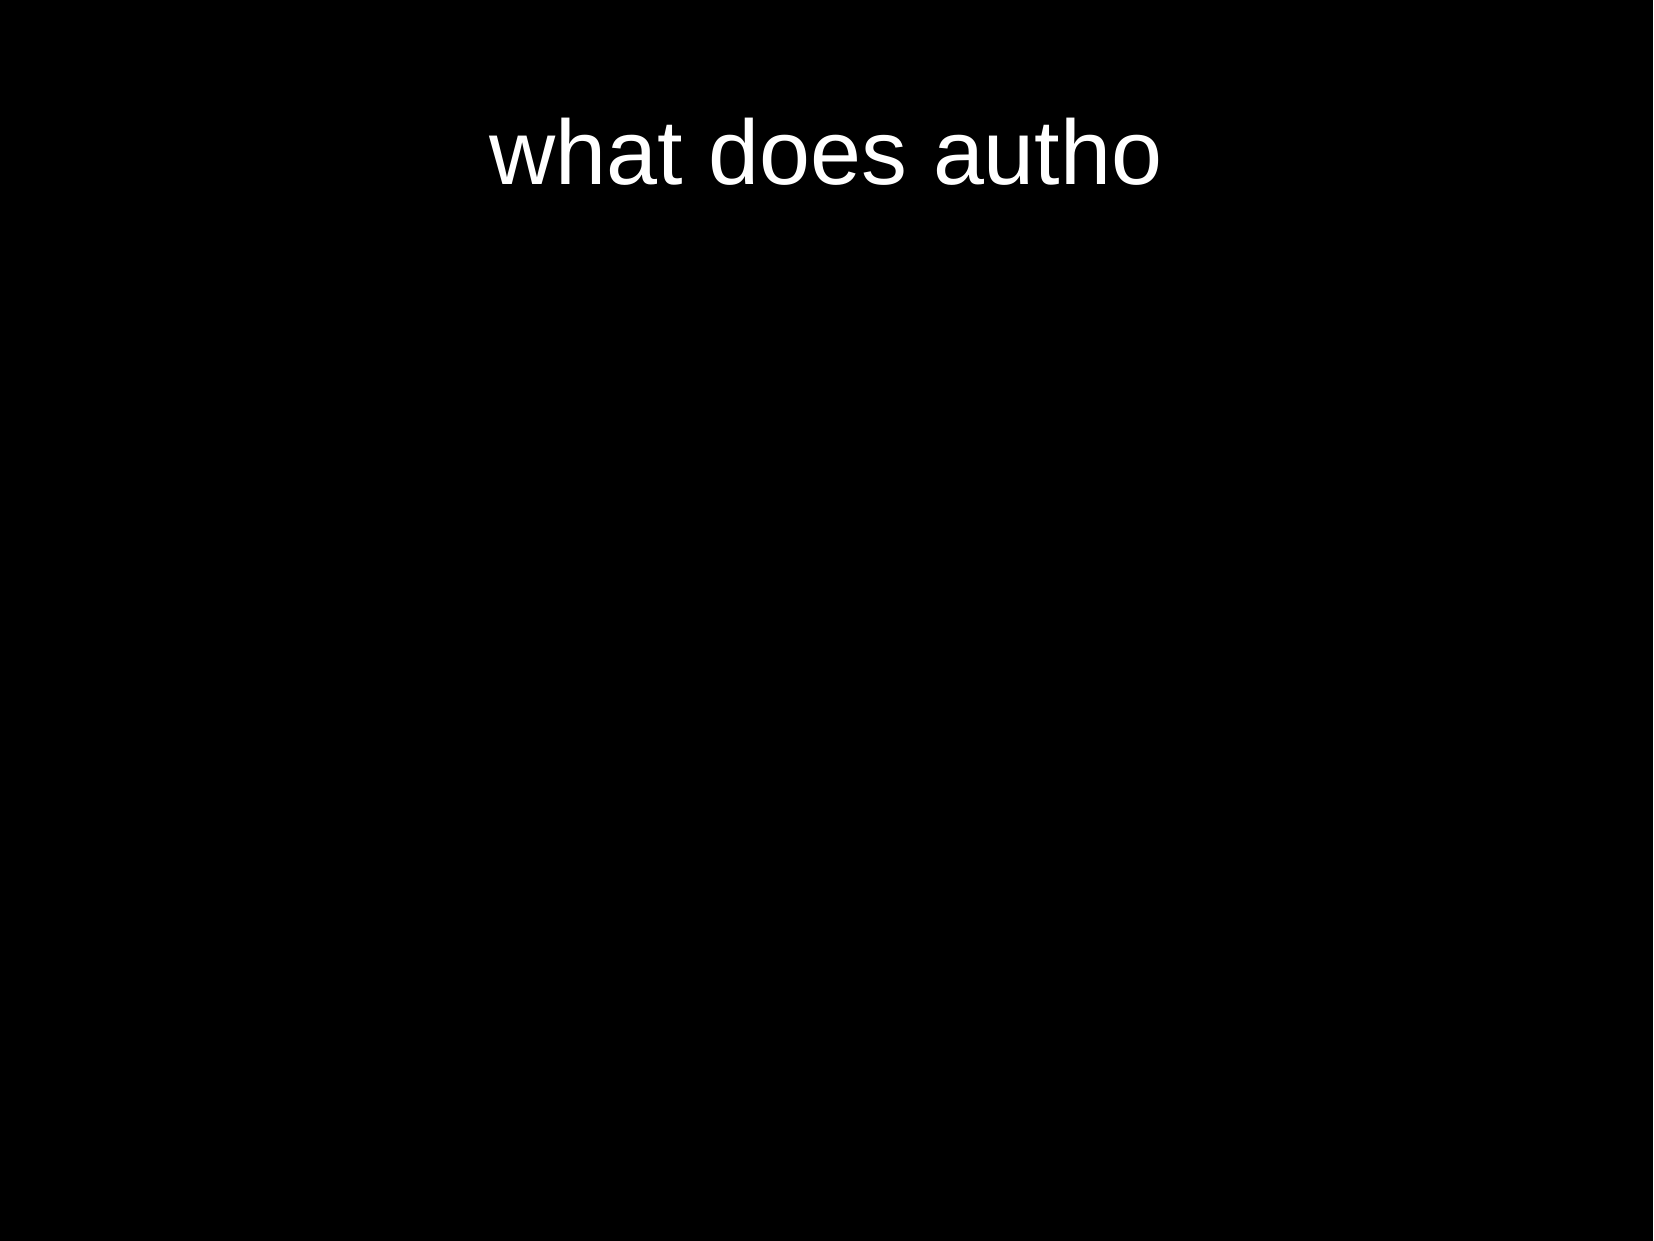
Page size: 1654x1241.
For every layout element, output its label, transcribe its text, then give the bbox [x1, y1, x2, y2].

title what does autho [82, 56, 1571, 250]
